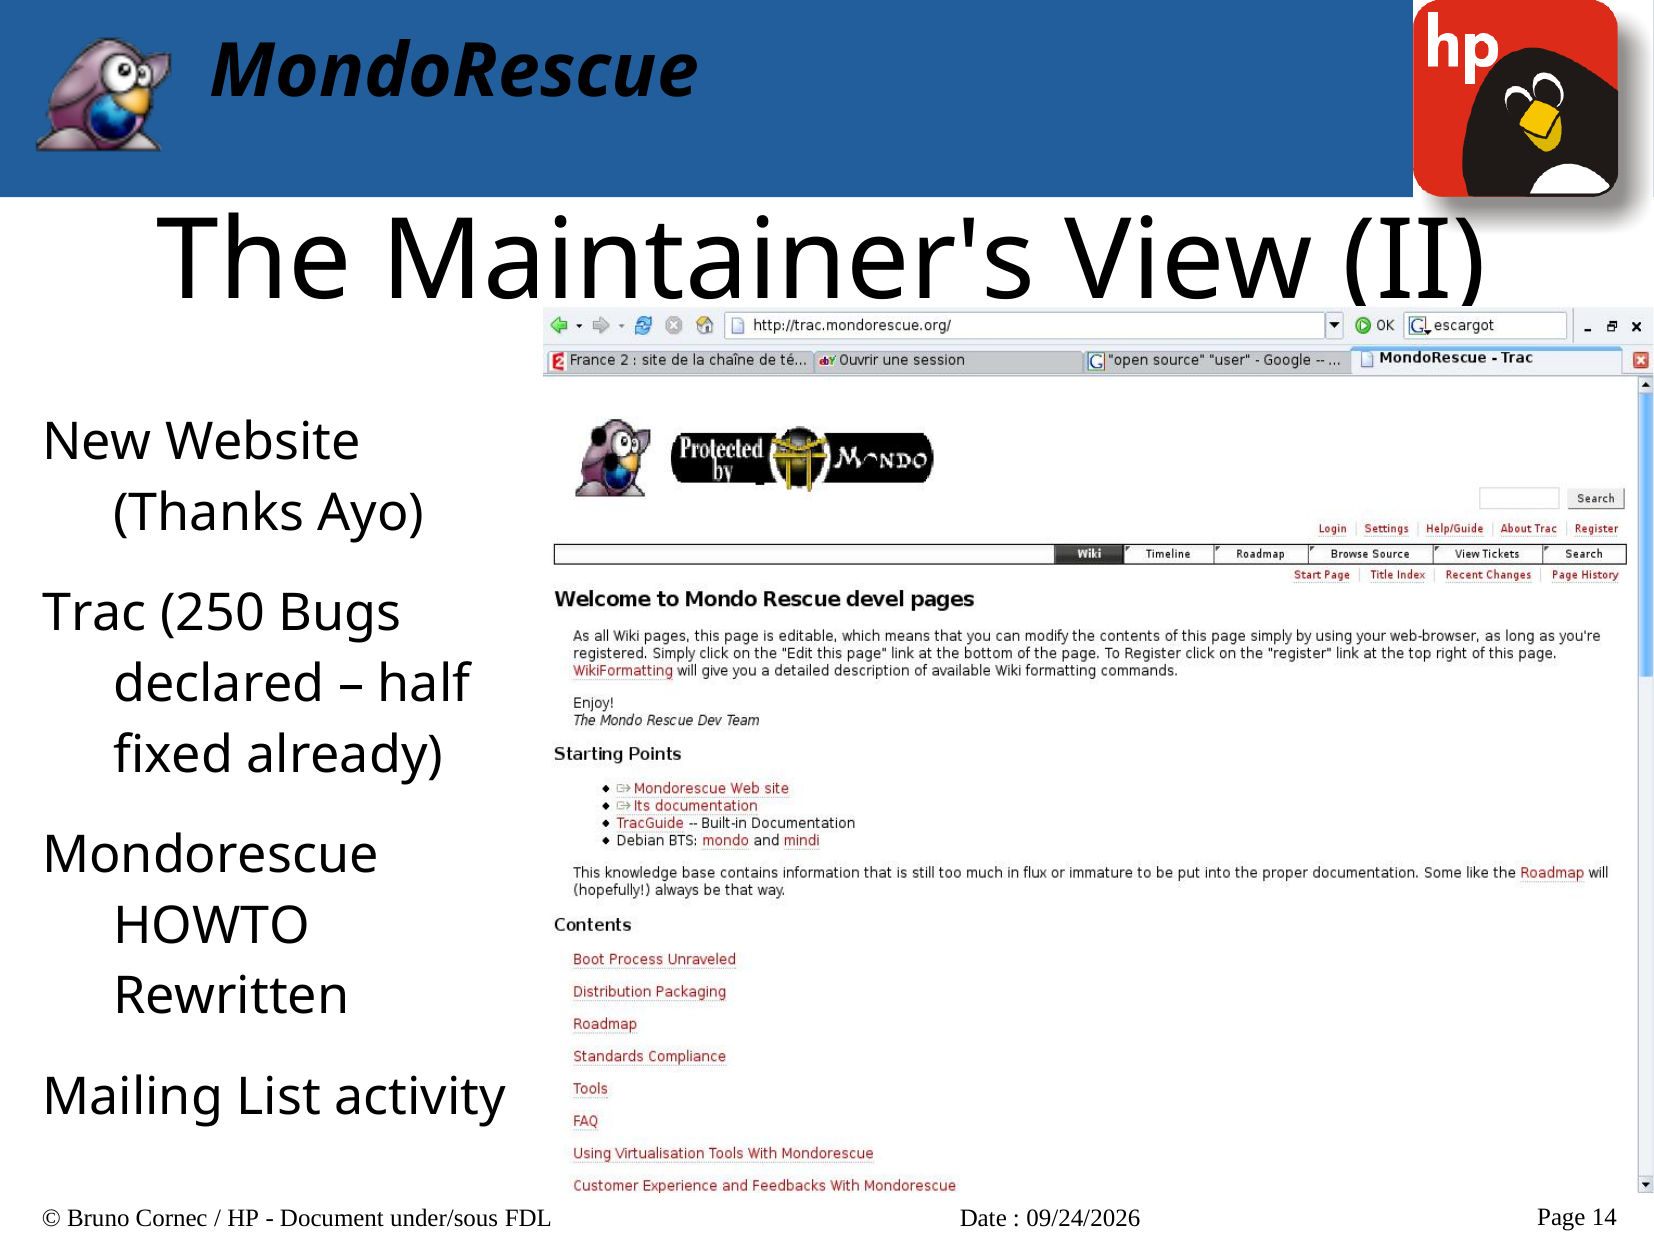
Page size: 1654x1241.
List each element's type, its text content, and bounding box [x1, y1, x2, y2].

picture [0, 0, 211, 199]
picture [1413, 0, 1654, 235]
picture [543, 306, 1654, 1193]
text_box The Maintainer's View (II) [156, 178, 1521, 318]
list New Website (Thanks Ayo) Trac (250 Bugs declared – half fixed already) Mondorescue HOWTO Rewritten Mailing List activity [30, 404, 547, 1241]
